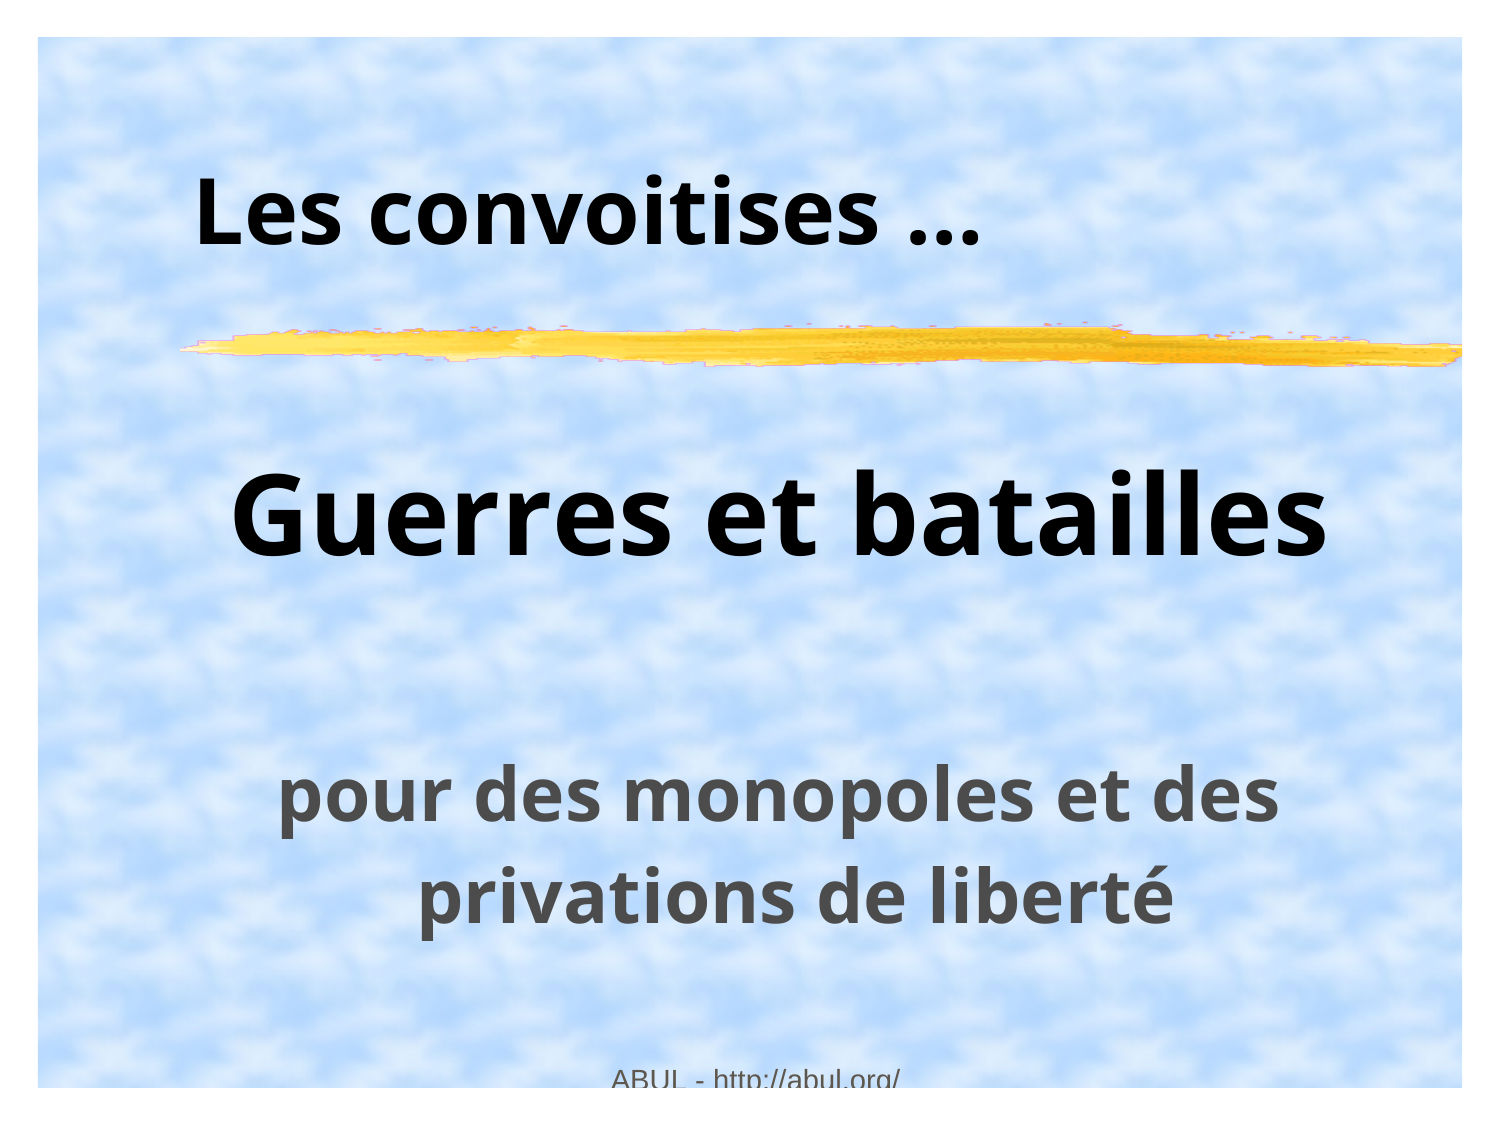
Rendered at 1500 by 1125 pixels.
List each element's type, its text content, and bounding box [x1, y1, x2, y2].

picture [616, 1073, 623, 1082]
picture [750, 1076, 757, 1088]
title Les convoitises … [177, 121, 1389, 297]
picture [790, 1082, 797, 1088]
picture [807, 1076, 814, 1088]
picture [718, 1076, 725, 1088]
picture [853, 1076, 861, 1088]
picture [734, 1076, 739, 1088]
picture [635, 1072, 644, 1078]
subtitle Guerres et batailles pour des monopoles et des privations de liberté [155, 450, 1367, 931]
picture [37, 37, 1463, 1088]
picture [879, 1076, 887, 1088]
picture [635, 1081, 645, 1088]
picture [614, 1084, 626, 1088]
